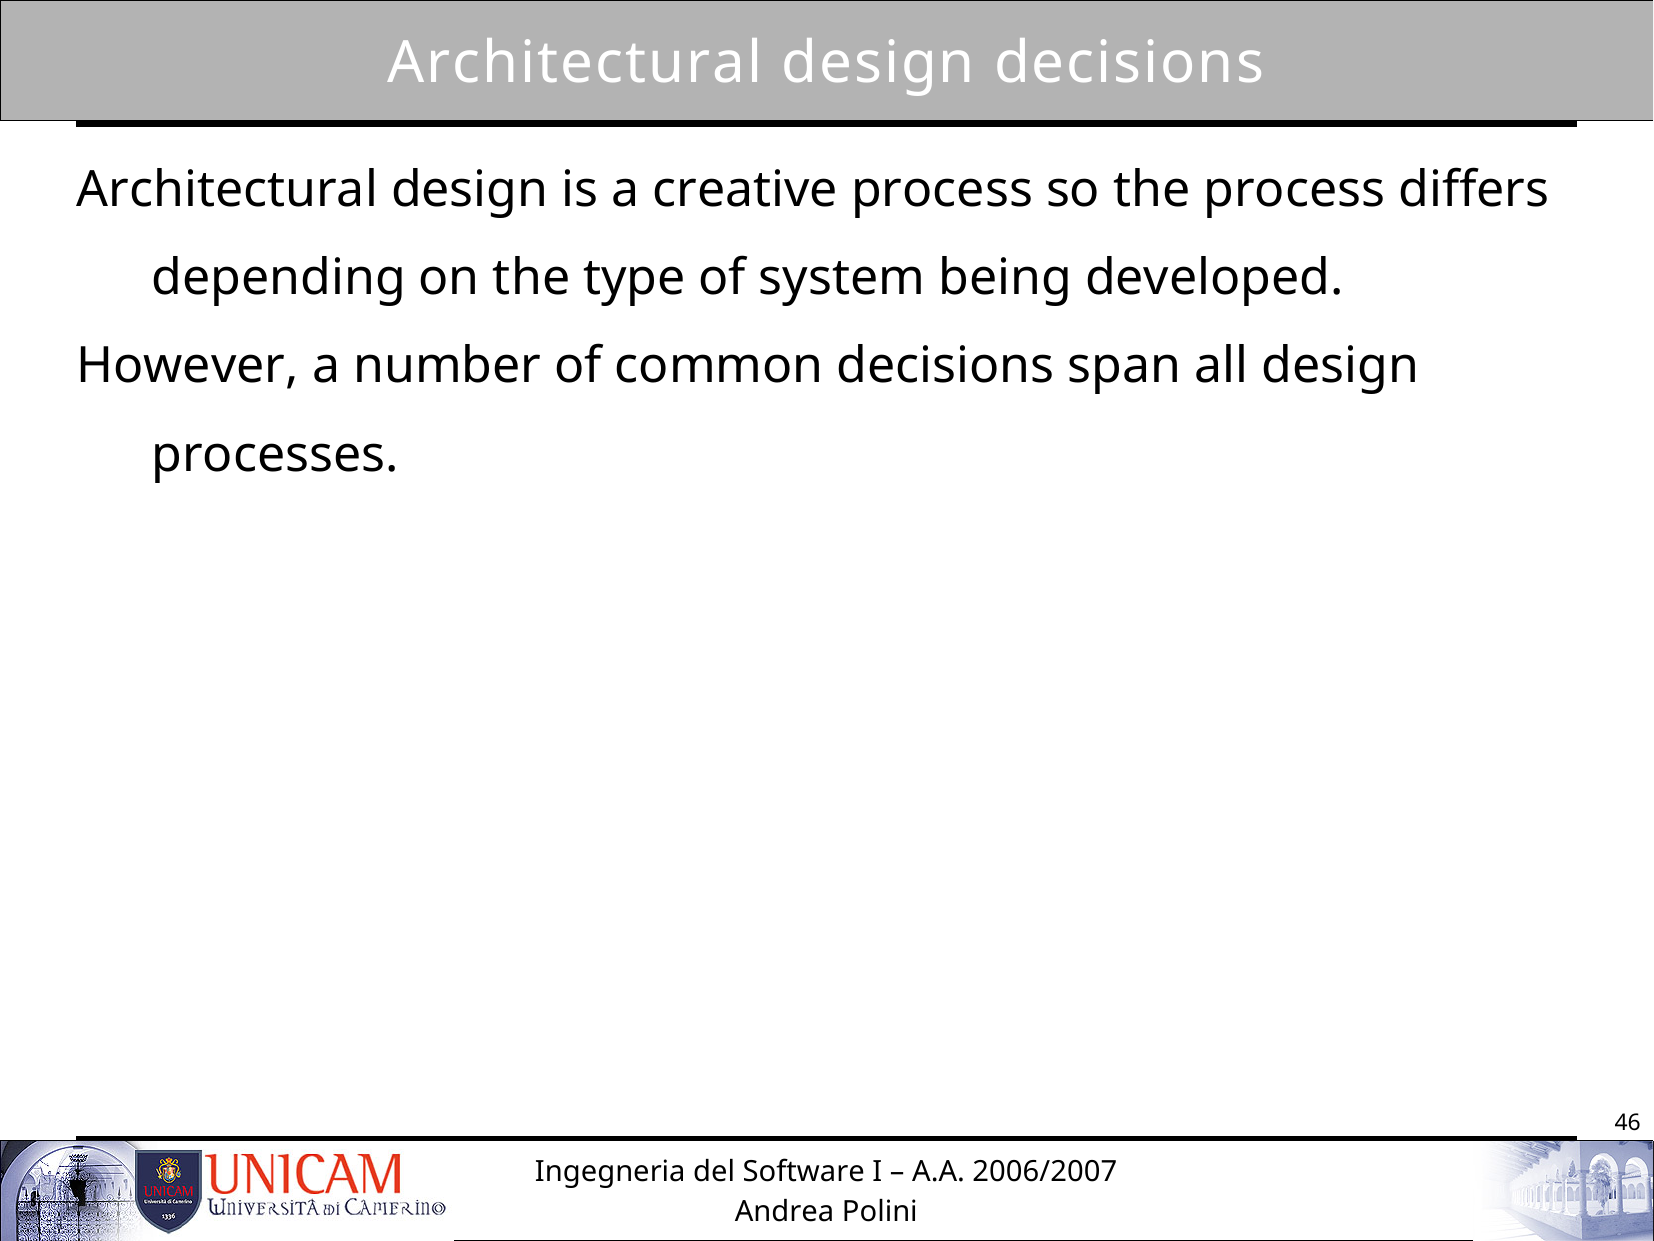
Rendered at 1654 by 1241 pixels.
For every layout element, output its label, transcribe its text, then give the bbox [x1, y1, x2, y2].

list Architectural design is a creative process so the process differs depending on the type of system being developed. However, a number of common decisions span all design processes. [76, 152, 1577, 671]
title Architectural design decisions [0, 0, 1653, 121]
picture [0, 1141, 454, 1241]
picture [1473, 1141, 1654, 1241]
